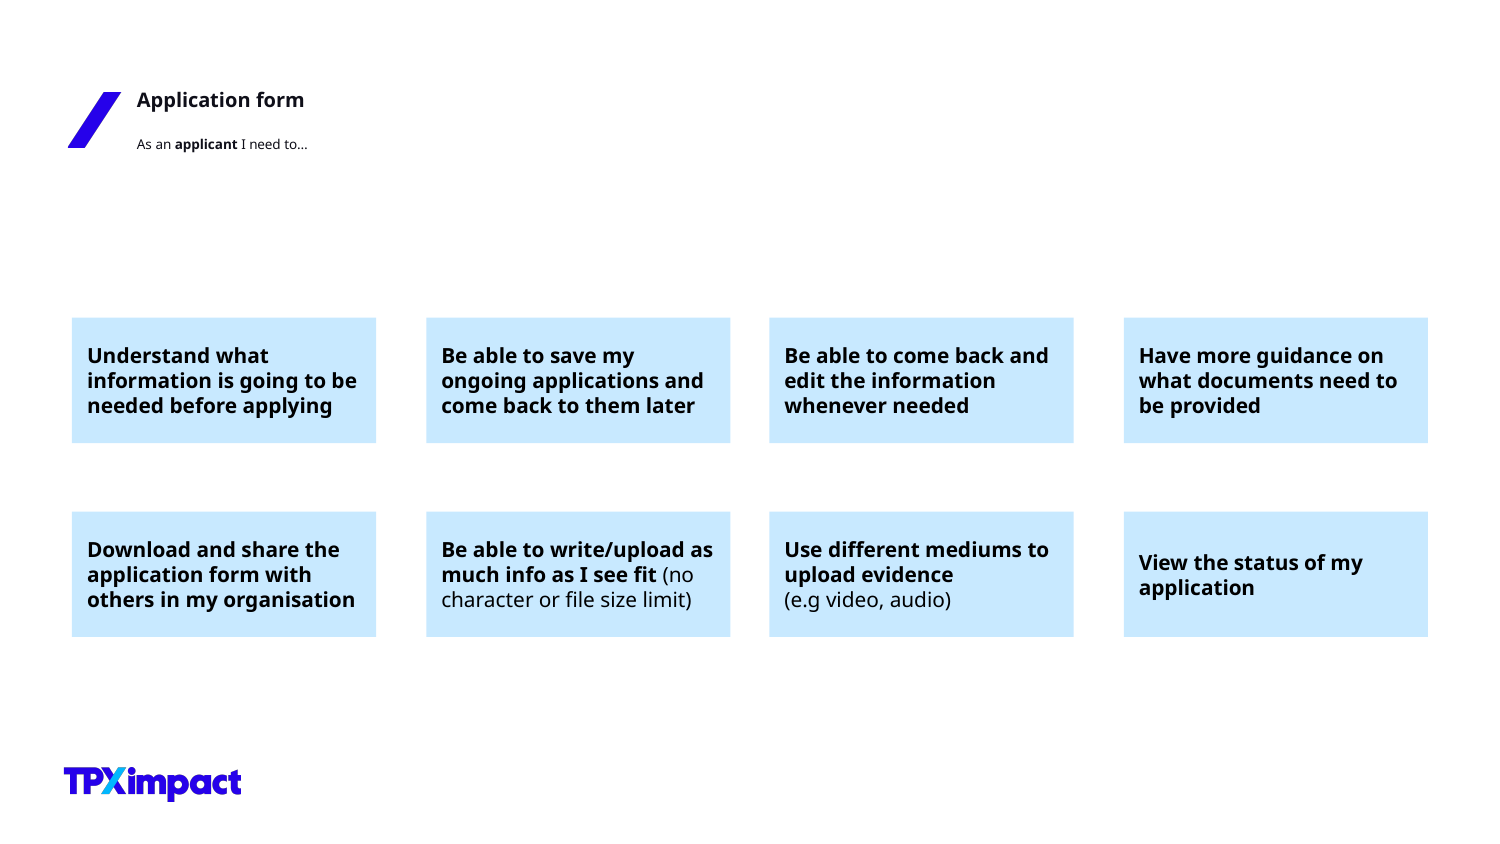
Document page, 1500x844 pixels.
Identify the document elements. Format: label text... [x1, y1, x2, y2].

text_box Understand what information is going to be needed before applying [71, 317, 377, 444]
picture [63, 767, 241, 802]
text_box View the status of my application [1123, 511, 1428, 637]
text_box Be able to write/upload as much info as I see fit (no character or file size limit) [426, 511, 731, 637]
text_box Be able to save my ongoing applications and come back to them later [426, 317, 731, 444]
text_box Use different mediums to upload evidence (e.g video, audio) [769, 511, 1074, 637]
picture [67, 92, 121, 148]
text_box Download and share the application form with others in my organisation [71, 511, 377, 637]
text_box Be able to come back and edit the information whenever needed [769, 317, 1074, 444]
text_box Have more guidance on what documents need to be provided [1123, 317, 1428, 444]
title Application form As an applicant I need to… [121, 72, 1449, 167]
